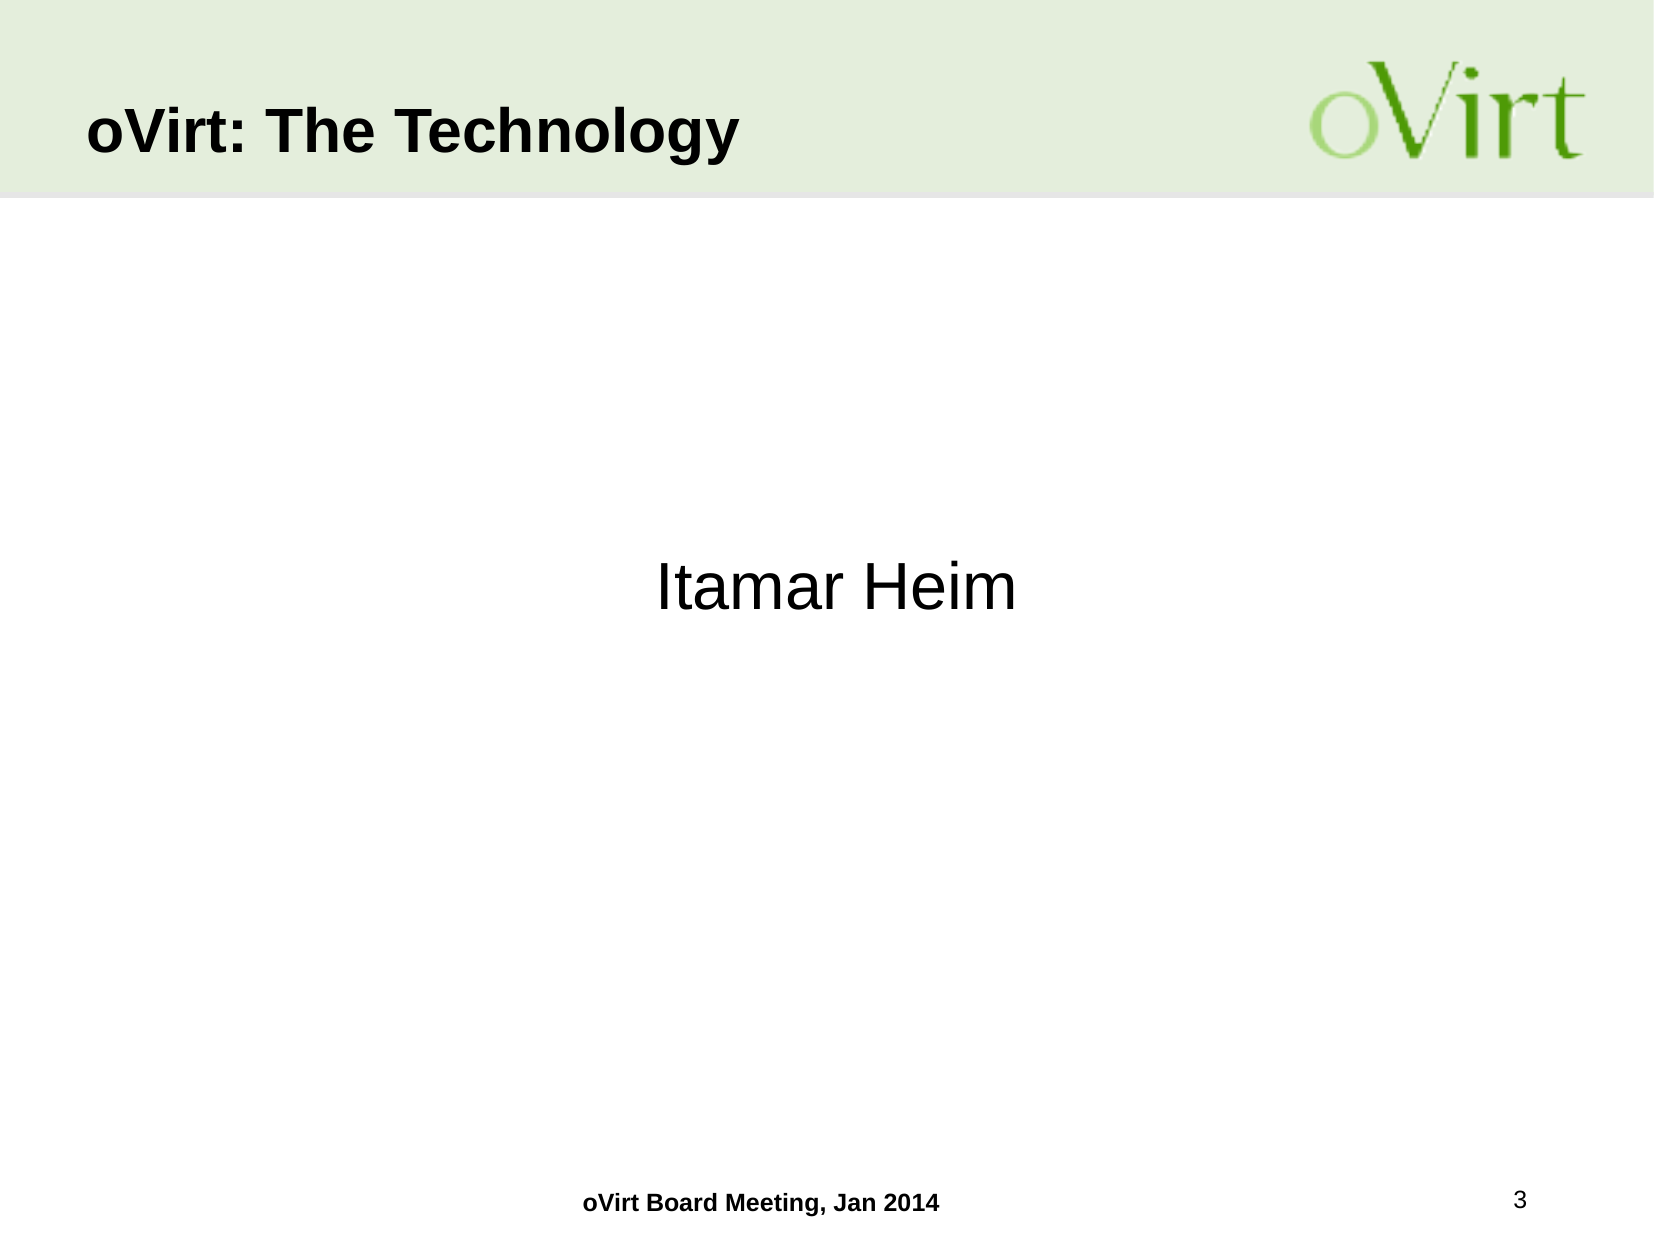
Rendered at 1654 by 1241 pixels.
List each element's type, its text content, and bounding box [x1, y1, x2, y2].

picture [1307, 36, 1613, 180]
title oVirt: The Technology [86, 36, 1307, 225]
subtitle Itamar Heim [93, 241, 1582, 932]
